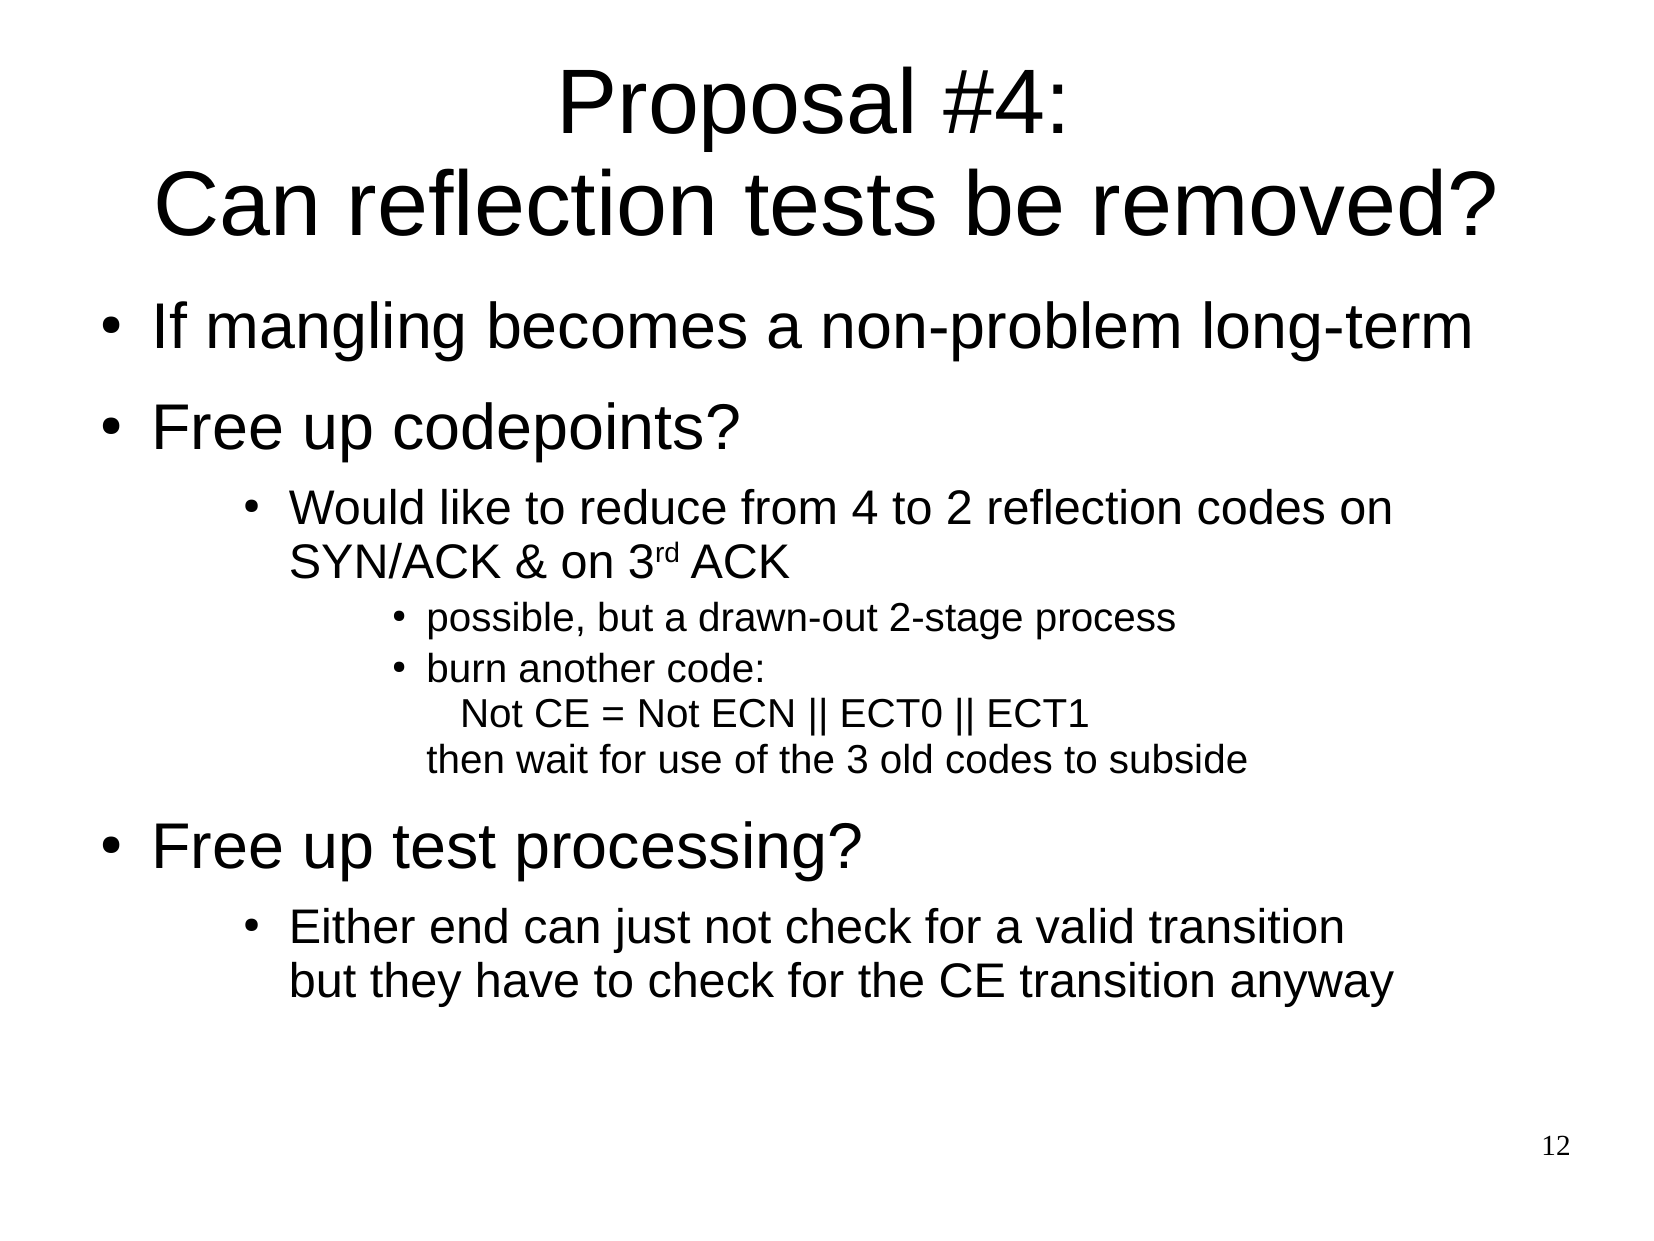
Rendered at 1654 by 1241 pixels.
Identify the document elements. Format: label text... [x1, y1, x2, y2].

title Proposal #4: Can reflection tests be removed? [82, 49, 1571, 257]
list If mangling becomes a non-problem long-term Free up codepoints? Would like to reduce from 4 to 2 reflection codes on SYN/ACK & on 3rd ACK possible, but a drawn-out 2-stage process burn another code: Not CE = Not ECN || ECT0 || ECT1 then wait for use of the 3 old codes to subside Free up test processing? Either end can just not check for a valid transition but they have to check for the CE transition anyway [82, 290, 1571, 1010]
